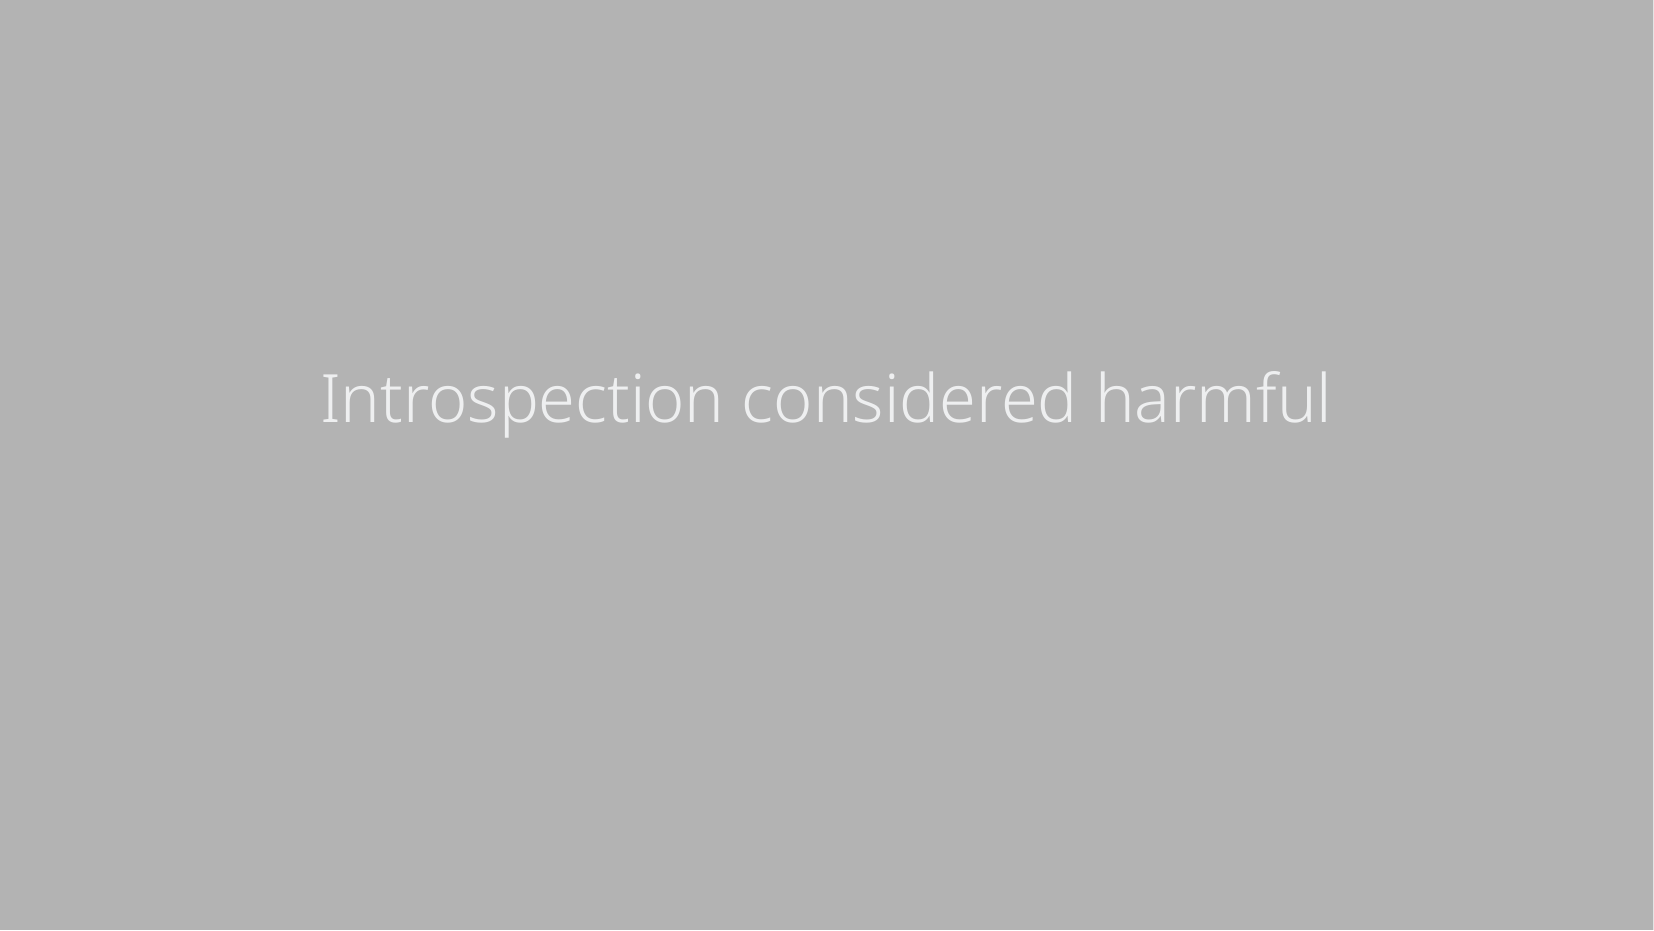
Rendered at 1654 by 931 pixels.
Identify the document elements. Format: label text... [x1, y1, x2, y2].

subtitle Introspection considered harmful [82, 37, 1571, 758]
